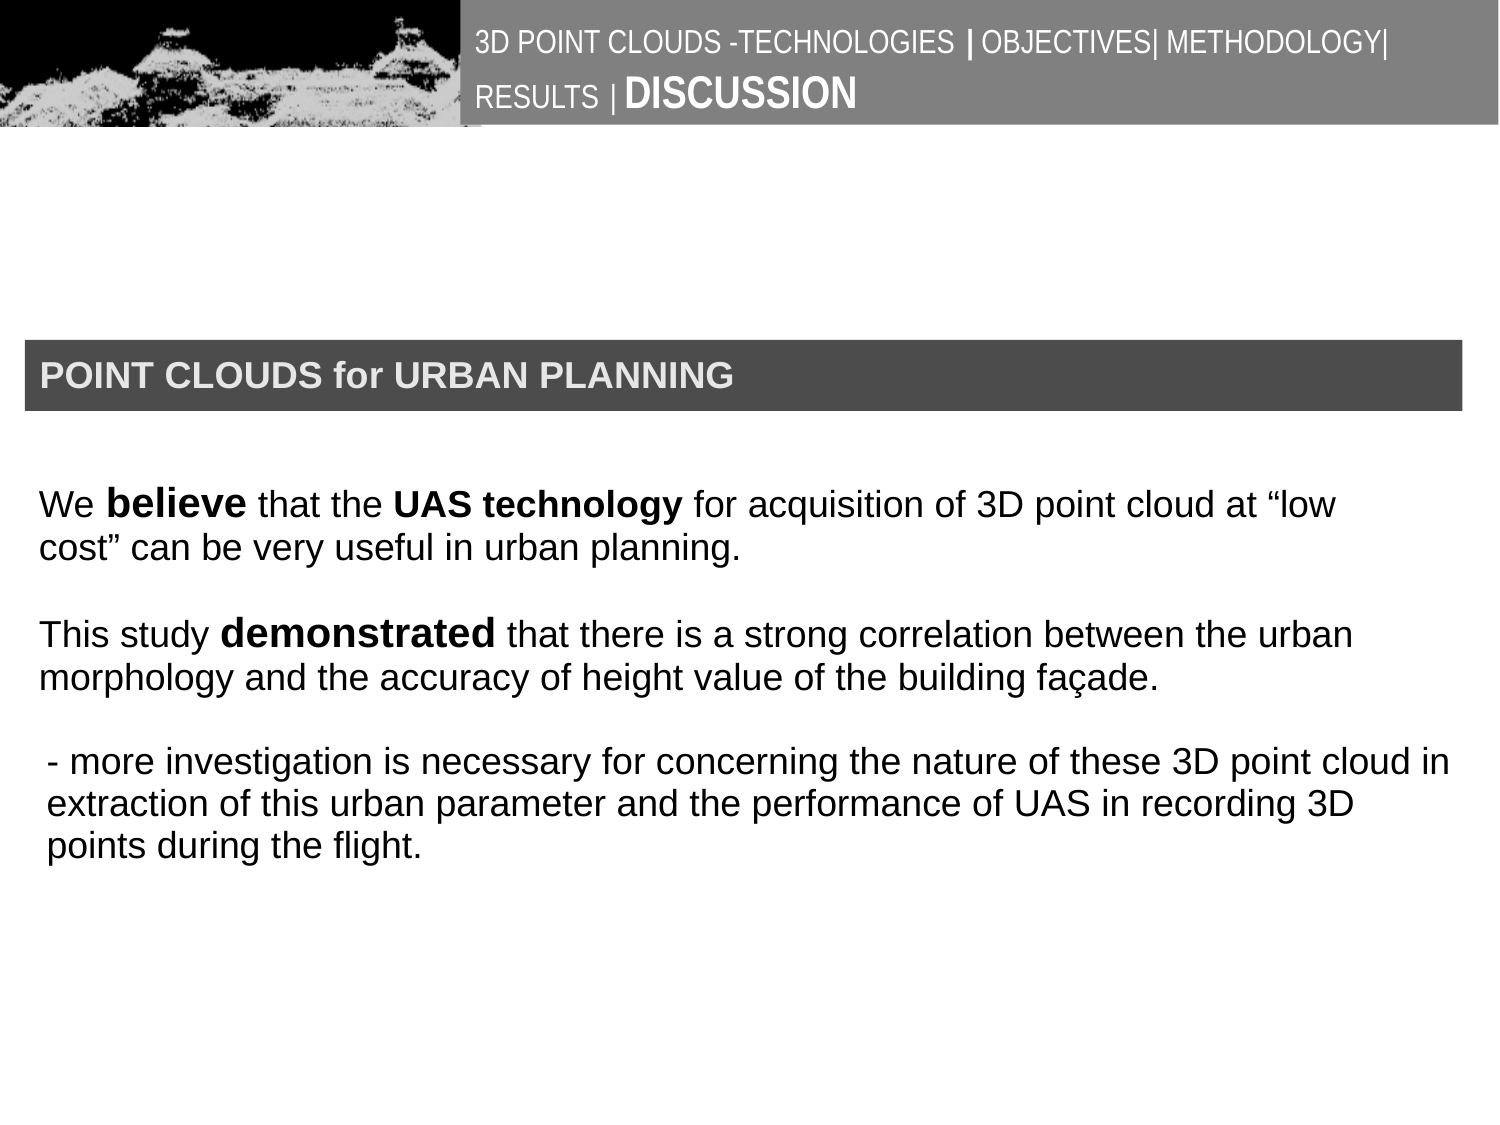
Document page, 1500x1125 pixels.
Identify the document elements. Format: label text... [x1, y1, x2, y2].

picture [0, 0, 482, 127]
text_box 3D POINT CLOUDS -TECHNOLOGIES | OBJECTIVES| METHODOLOGY| RESULTS | DISCUSSION [460, 0, 1499, 125]
text_box - more investigation is necessary for concerning the nature of these 3D point cloud in extraction of this urban parameter and the performance of UAS in recording 3D points during the flight. [31, 732, 1467, 889]
text_box POINT CLOUDS for URBAN PLANNING [24, 339, 1463, 411]
text_box We believe that the UAS technology for acquisition of 3D point cloud at “low cost” can be very useful in urban planning. This study demonstrated that there is a strong correlation between the urban morphology and the accuracy of height value of the building façade. [24, 472, 1440, 749]
